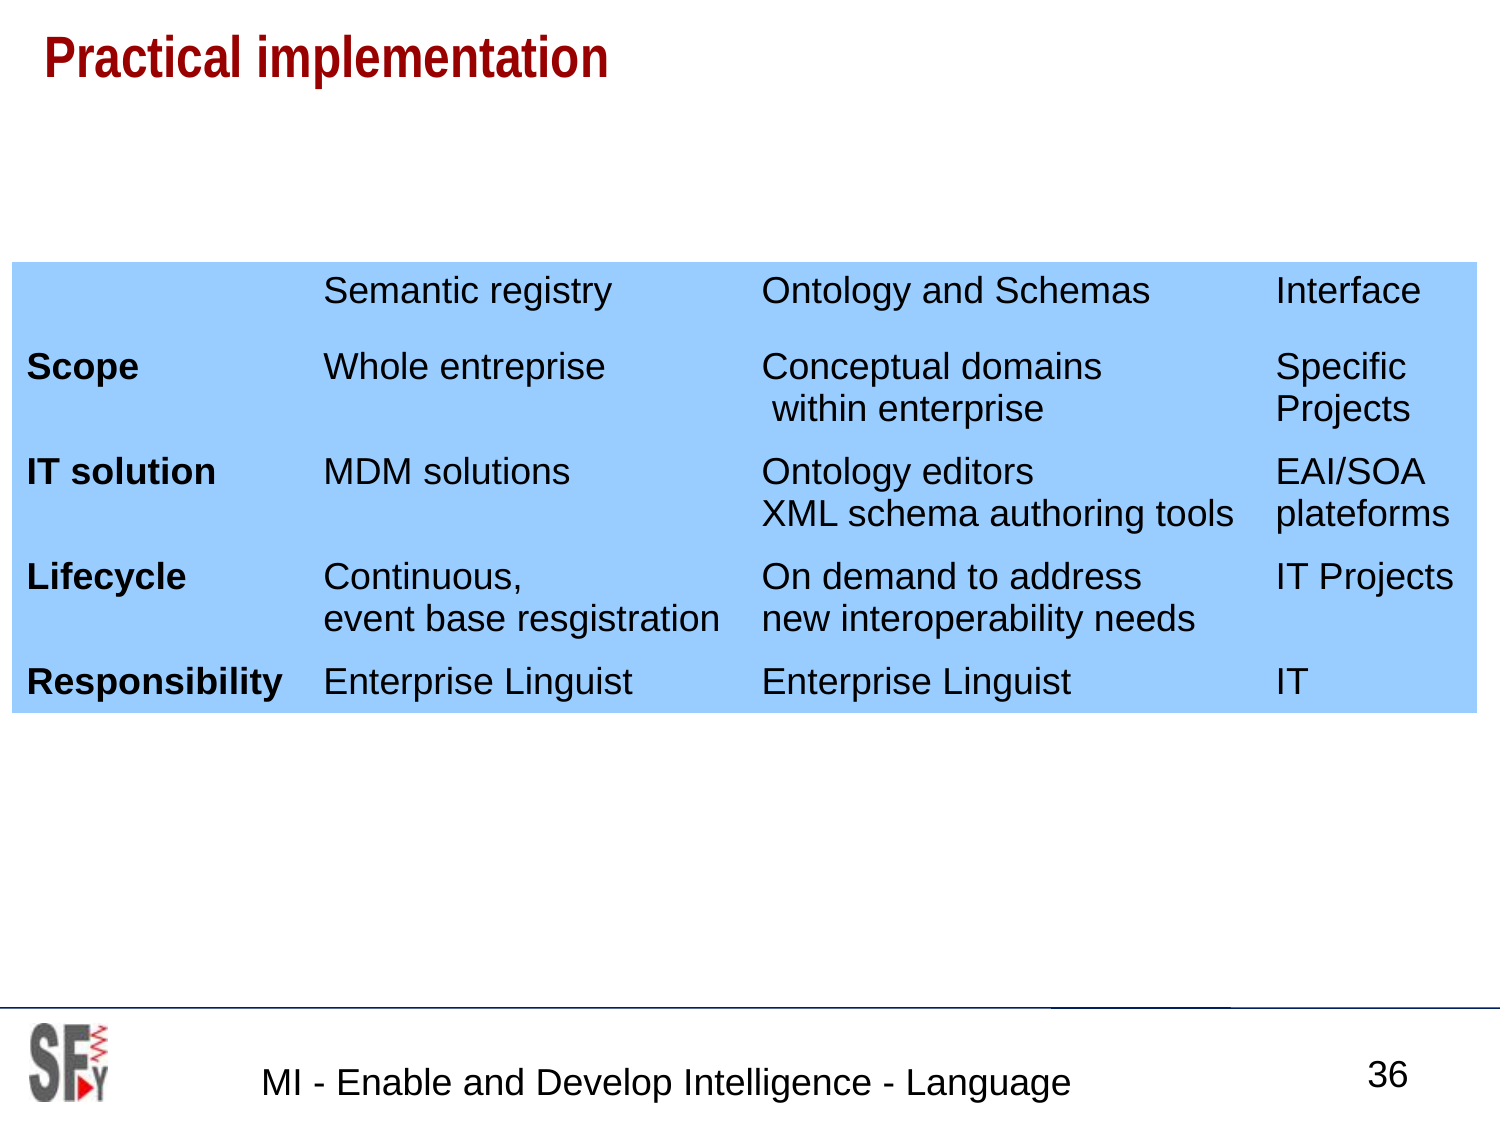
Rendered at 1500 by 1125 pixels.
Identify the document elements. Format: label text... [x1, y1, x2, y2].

table_cell IT solution [12, 443, 308, 548]
table_header [12, 262, 308, 338]
table_cell Conceptual domains within enterprise [747, 338, 1261, 443]
table_header Ontology and Schemas [747, 262, 1261, 338]
table_cell EAI/SOA plateforms [1261, 443, 1477, 548]
table_cell Scope [12, 338, 308, 443]
table_cell Enterprise Linguist [308, 653, 747, 713]
table_header Interface [1261, 262, 1477, 338]
table_cell Whole entreprise [308, 338, 747, 443]
table_cell On demand to address new interoperability needs [747, 548, 1261, 653]
table_cell Responsibility [12, 653, 308, 713]
footer MI - Enable and Develop Intelligence - Language [246, 1042, 1266, 1103]
table_cell Lifecycle [12, 548, 308, 653]
slide_number <numéro> [1352, 1034, 1490, 1103]
table_cell IT Projects [1261, 548, 1477, 653]
table_cell Enterprise Linguist [747, 653, 1261, 713]
table_cell Continuous, event base resgistration [308, 548, 747, 653]
picture [29, 1023, 108, 1102]
table_cell Ontology editors XML schema authoring tools [747, 443, 1261, 548]
title Practical implementation [29, 12, 1471, 223]
table_cell Specific Projects [1261, 338, 1477, 443]
table_cell IT [1261, 653, 1477, 713]
table_header Semantic registry [308, 262, 747, 338]
table_cell MDM solutions [308, 443, 747, 548]
